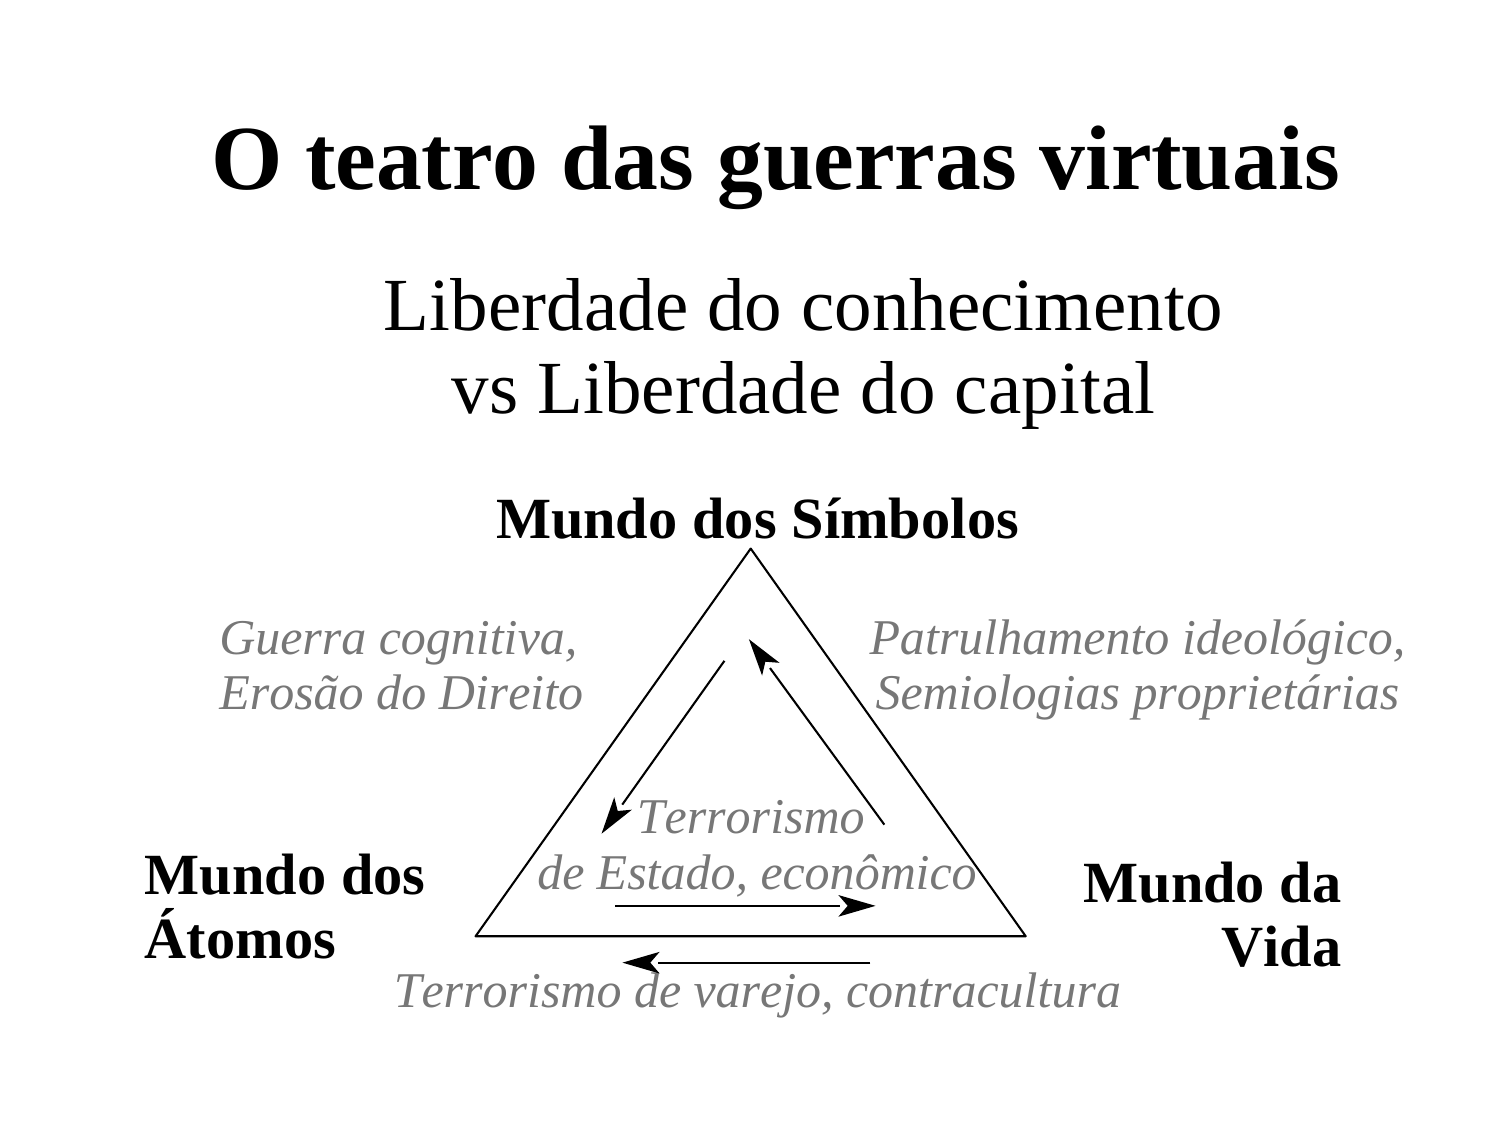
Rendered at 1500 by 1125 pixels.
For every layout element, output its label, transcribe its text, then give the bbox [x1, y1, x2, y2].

text_box Mundo da Vida [1068, 842, 1358, 998]
text_box Mundo dos Símbolos [480, 478, 1036, 564]
text_box [585, 737, 668, 781]
text_box Guerra cognitiva, Erosão do Direito [204, 602, 707, 737]
text_box Terrorismo de Estado, econômico [522, 781, 1036, 908]
text_box [475, 870, 1026, 937]
text_box Liberdade do conhecimento vs Liberdade do capital [384, 263, 1225, 432]
text_box Terrorismo de varejo, contracultura [255, 955, 1260, 1031]
title O teatro das guerras virtuais [138, 65, 1414, 254]
text_box Mundo dos Átomos [129, 834, 457, 991]
text_box Patrulhamento ideológico, Semiologias proprietárias [829, 602, 1446, 737]
text_box [642, 564, 916, 781]
